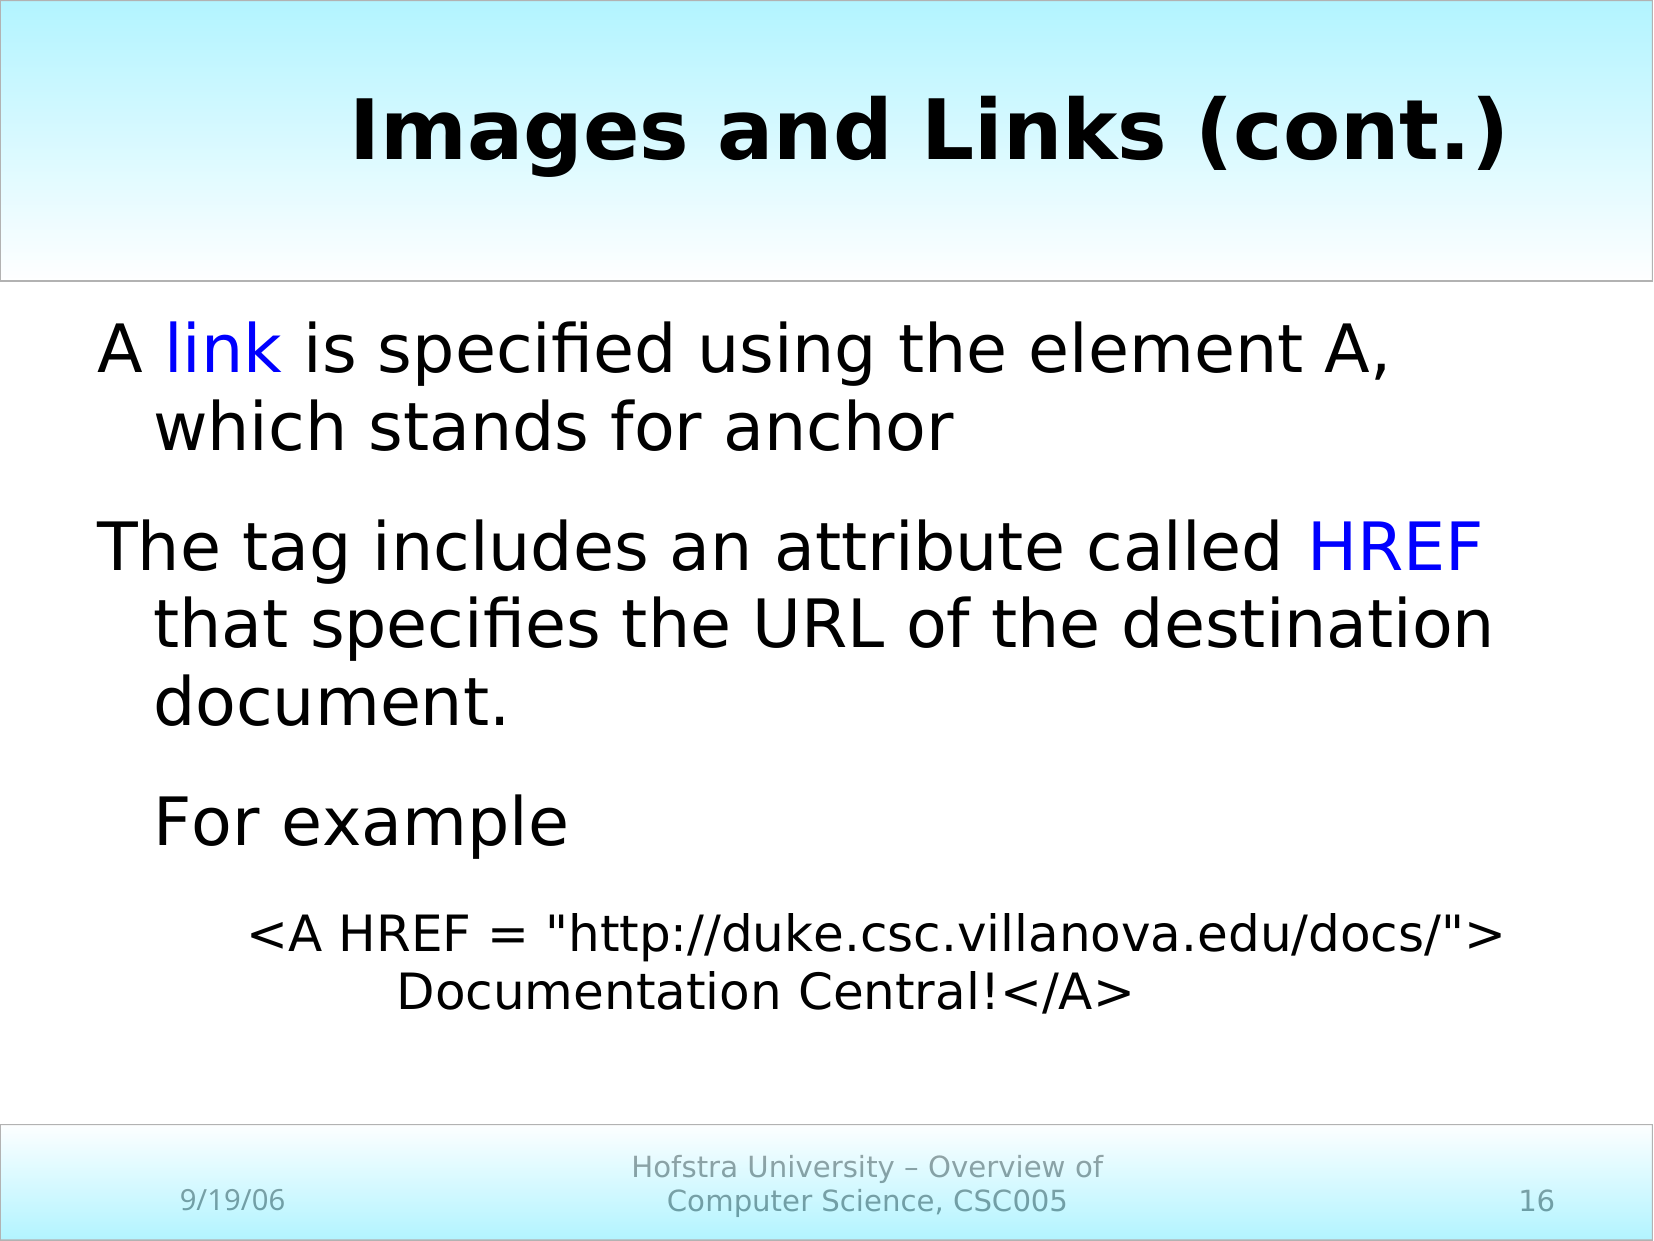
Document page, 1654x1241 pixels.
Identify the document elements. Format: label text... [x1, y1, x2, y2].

title Images and Links (cont.) [247, 27, 1612, 235]
list A link is specified using the element A, which stands for anchor The tag includes an attribute called HREF that specifies the URL of the destination document. For example <A HREF = "http://duke.csc.villanova.edu/docs/"> Documentation Central!</A> [82, 303, 1571, 1188]
